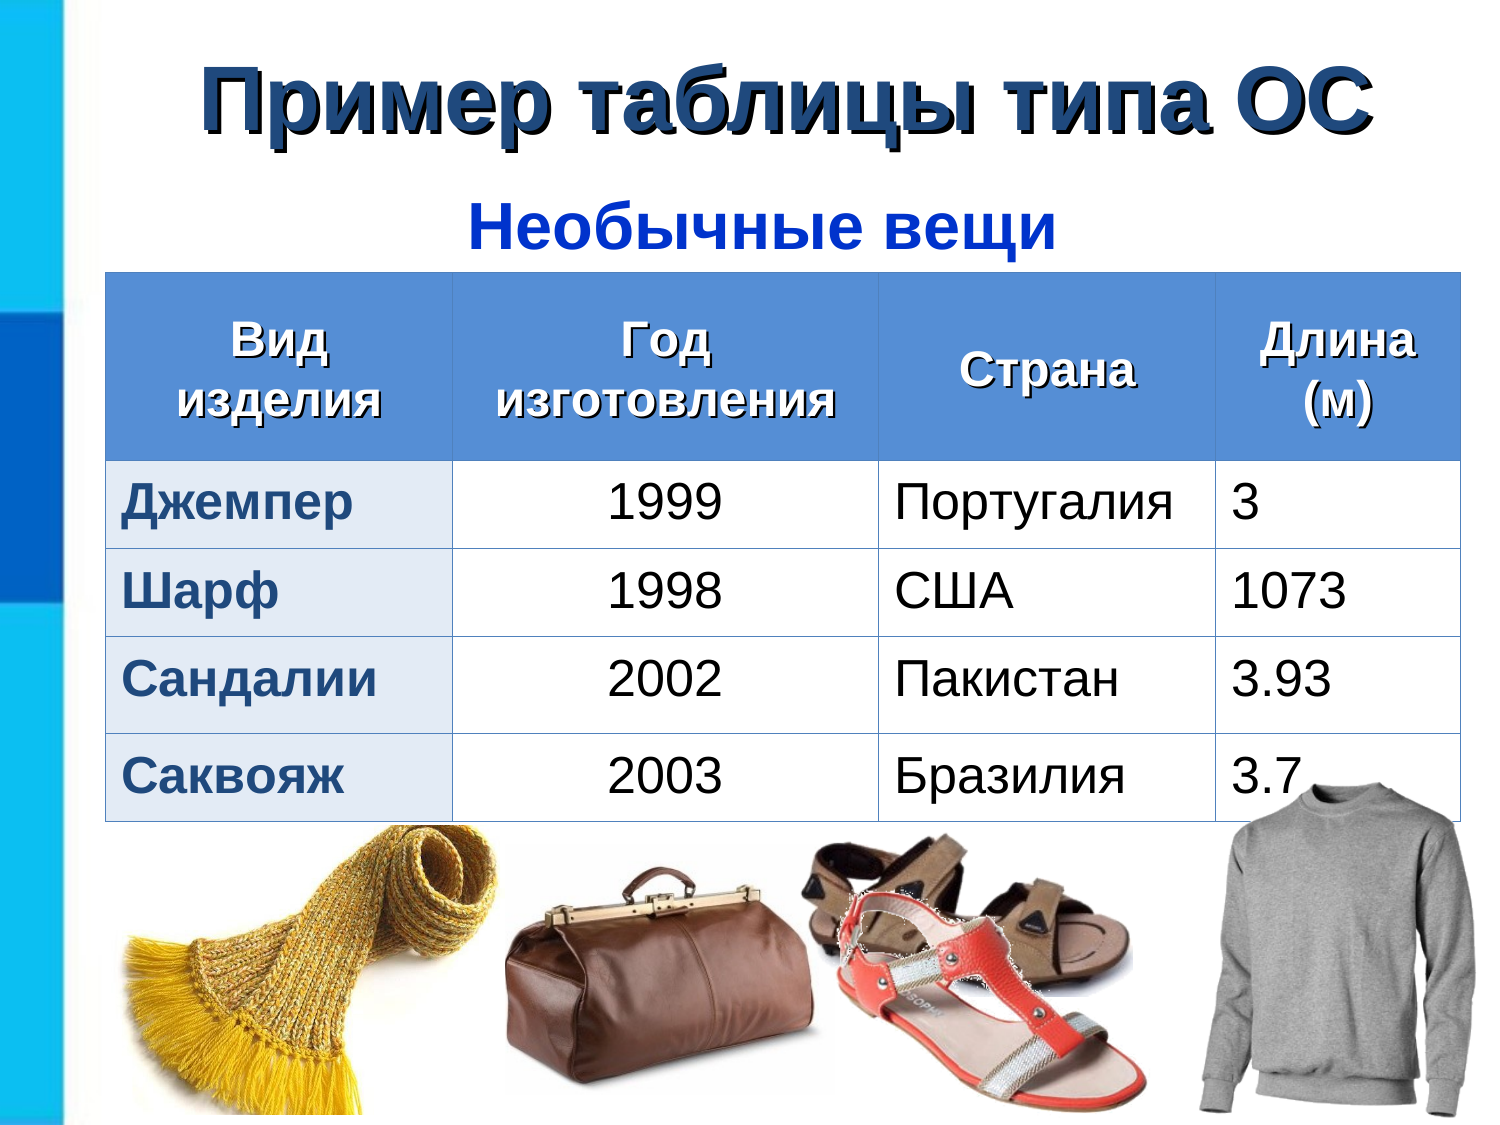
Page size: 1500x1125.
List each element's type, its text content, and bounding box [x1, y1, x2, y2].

table_cell Шарф [106, 549, 452, 636]
title Пример таблицы типа ОС [154, 0, 1418, 188]
text_box Необычные вещи [348, 175, 1178, 272]
table_header Год изготовления [453, 273, 878, 460]
table_cell Бразилия [879, 734, 1215, 821]
table_cell 3.93 [1216, 637, 1460, 733]
table_cell 1073 [1216, 549, 1460, 636]
table_cell Джемпер [106, 461, 452, 548]
table_header Длина (м) [1216, 273, 1460, 460]
table_cell 2002 [453, 637, 878, 733]
table_cell 2003 [453, 734, 878, 821]
table_header Страна [879, 273, 1215, 460]
picture [0, 0, 1500, 1125]
table_cell Португалия [879, 461, 1215, 548]
table_header Вид изделия [106, 273, 452, 460]
table_cell Пакистан [879, 637, 1215, 733]
table_cell 3 [1216, 461, 1460, 548]
table_cell 1998 [453, 549, 878, 636]
table_cell 3.7 [1216, 734, 1460, 774]
table_cell Саквояж [106, 734, 452, 821]
table_cell Сандалии [106, 637, 452, 733]
table_cell США [879, 549, 1215, 636]
table_cell 1999 [453, 461, 878, 548]
